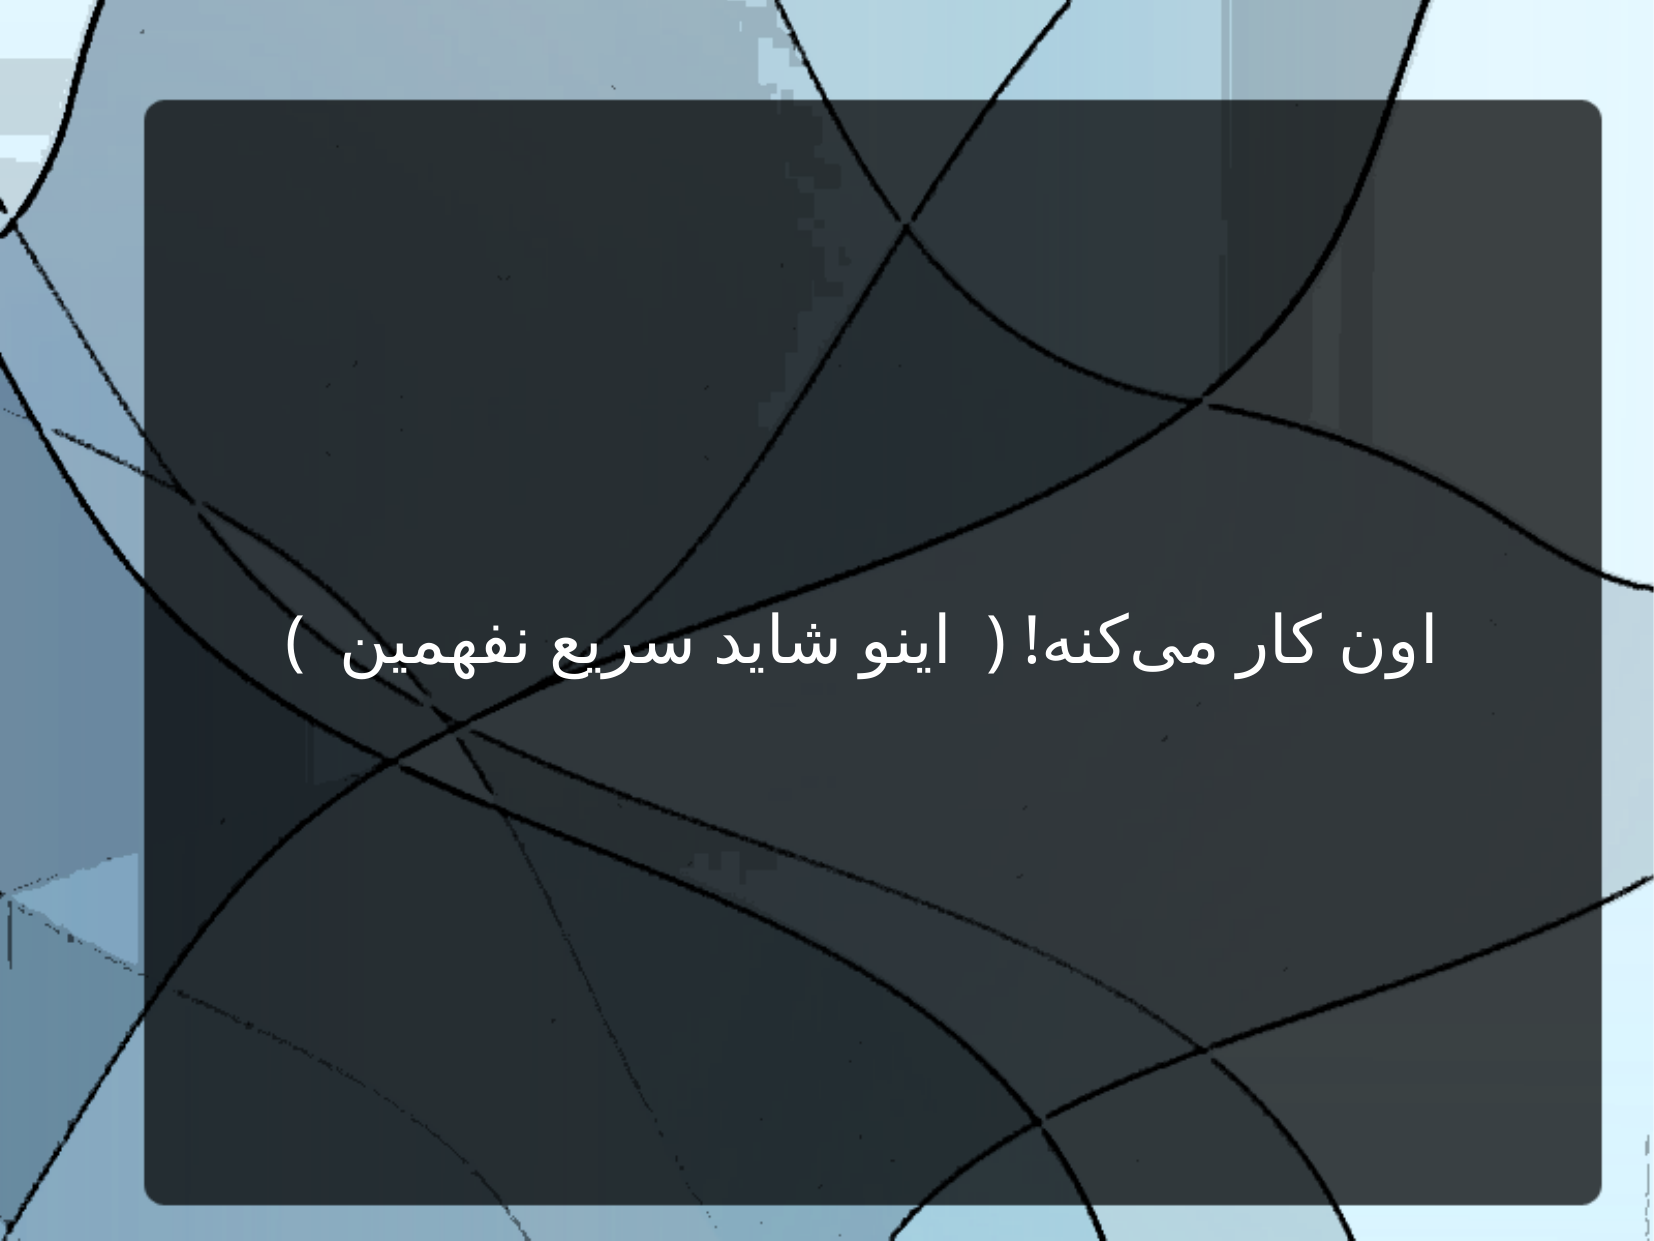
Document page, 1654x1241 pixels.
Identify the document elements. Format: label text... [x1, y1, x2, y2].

picture [0, 0, 1654, 1241]
subtitle اون کار می‌کنه! ( اینو شاید سریع نفهمین ) [159, 115, 1583, 1161]
